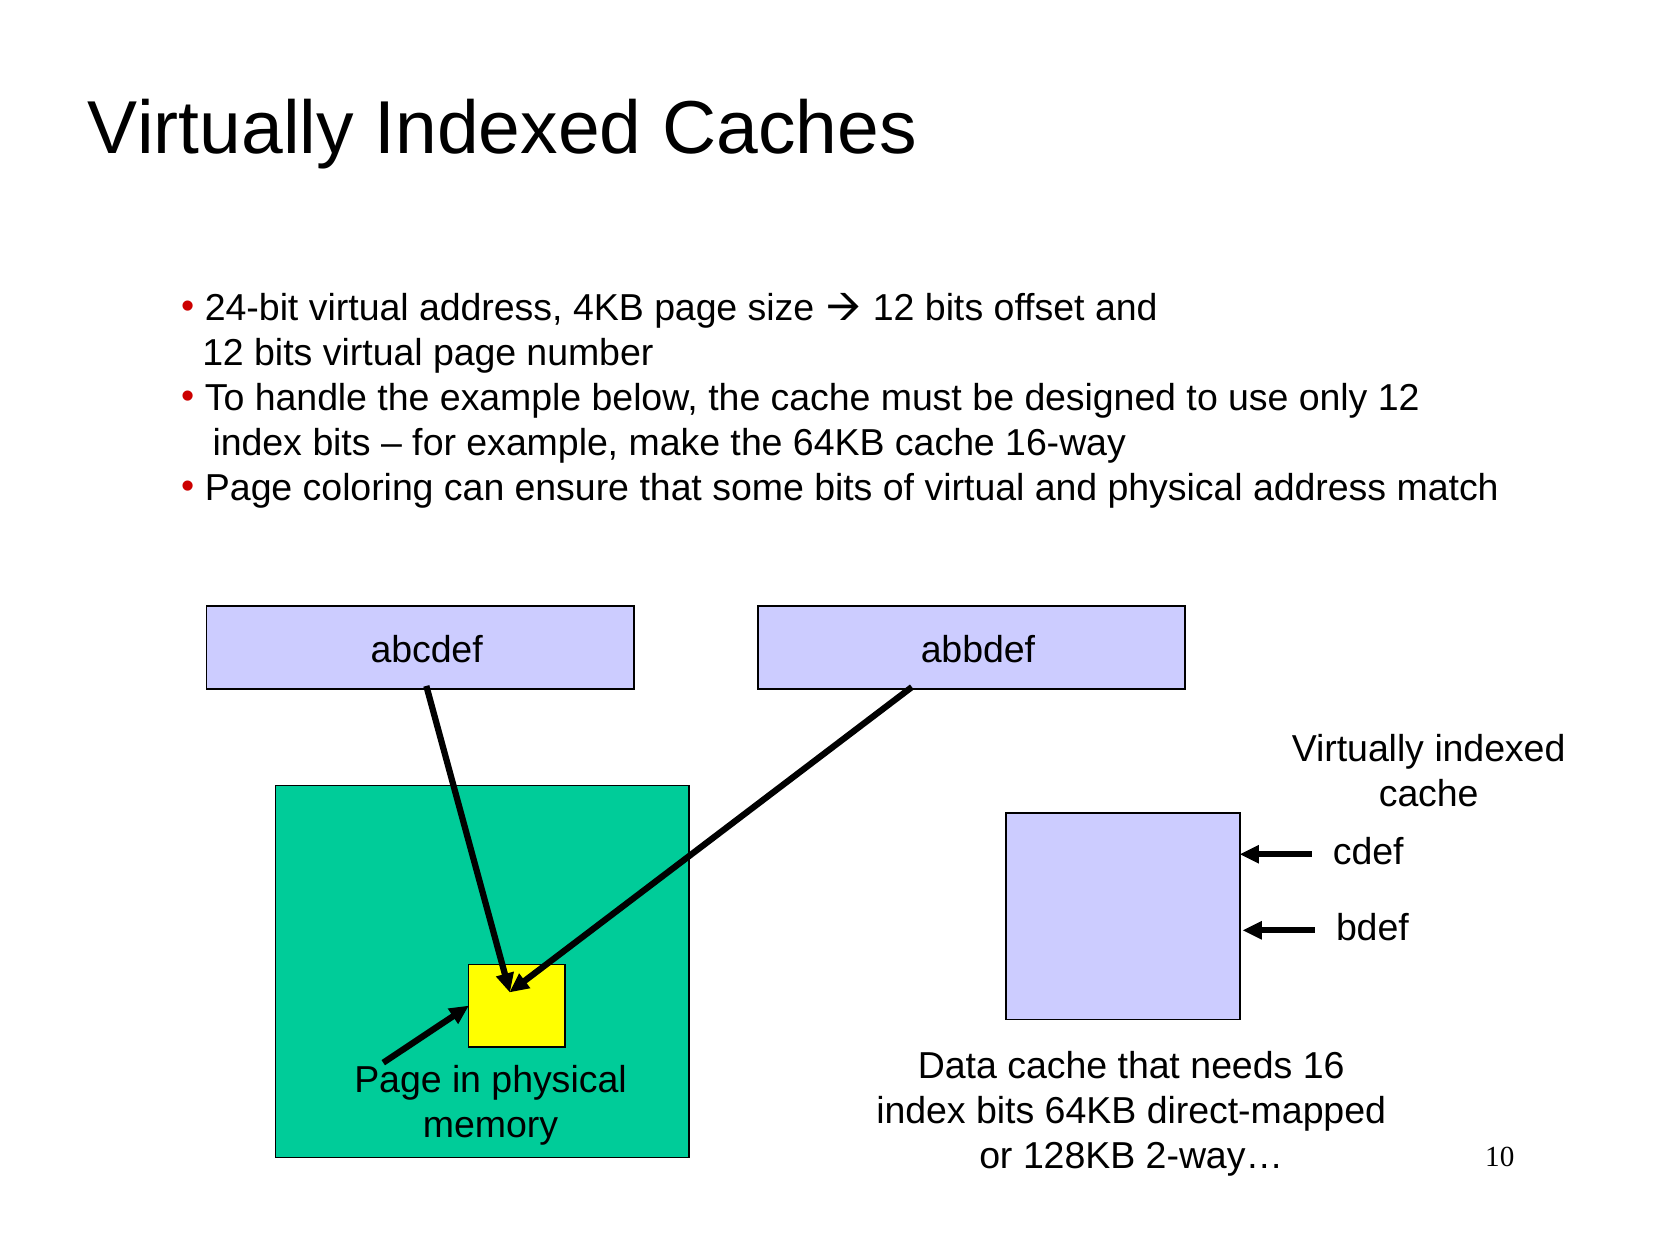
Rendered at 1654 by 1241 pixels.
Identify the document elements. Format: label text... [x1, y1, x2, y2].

text_box Page in physical memory [326, 1047, 642, 1153]
text_box 24-bit virtual address, 4KB page size  12 bits offset and 12 bits virtual page number To handle the example below, the cache must be designed to use only 12 index bits – for example, make the 64KB cache 16-way Page coloring can ensure that some bits of virtual and physical address match [166, 275, 1514, 516]
text_box [506, 965, 539, 985]
text_box Virtually indexed cache [1263, 716, 1581, 822]
text_box Virtually Indexed Caches [72, 71, 933, 177]
text_box [1005, 812, 1241, 1020]
text_box bdef [1308, 895, 1424, 957]
text_box [469, 965, 565, 1047]
text_box abcdef [206, 606, 634, 689]
text_box cdef [1305, 822, 1419, 880]
text_box Data cache that needs 16 index bits 64KB direct-mapped or 128KB 2-way… [848, 1033, 1401, 1184]
text_box abbdef [757, 606, 1185, 689]
text_box <number> [1185, 1129, 1530, 1213]
